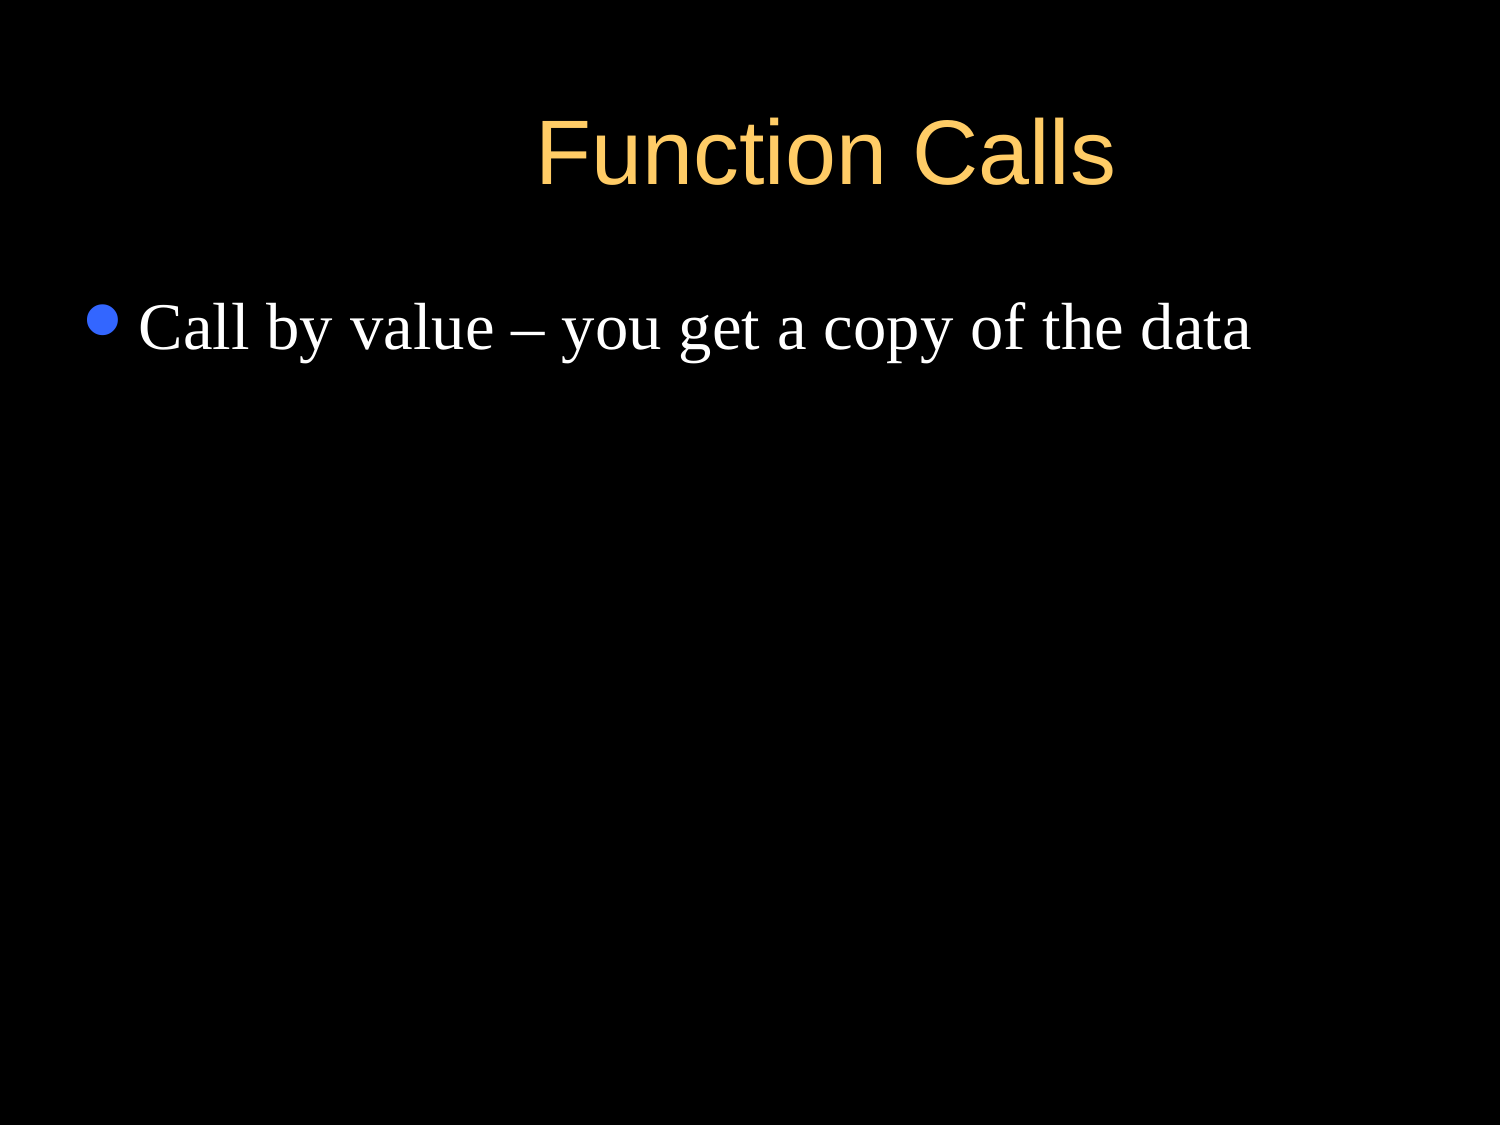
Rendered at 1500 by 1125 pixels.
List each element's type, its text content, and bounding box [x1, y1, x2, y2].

title Function Calls [82, 56, 1500, 250]
list Call by value – you get a copy of the data [82, 290, 1500, 1095]
